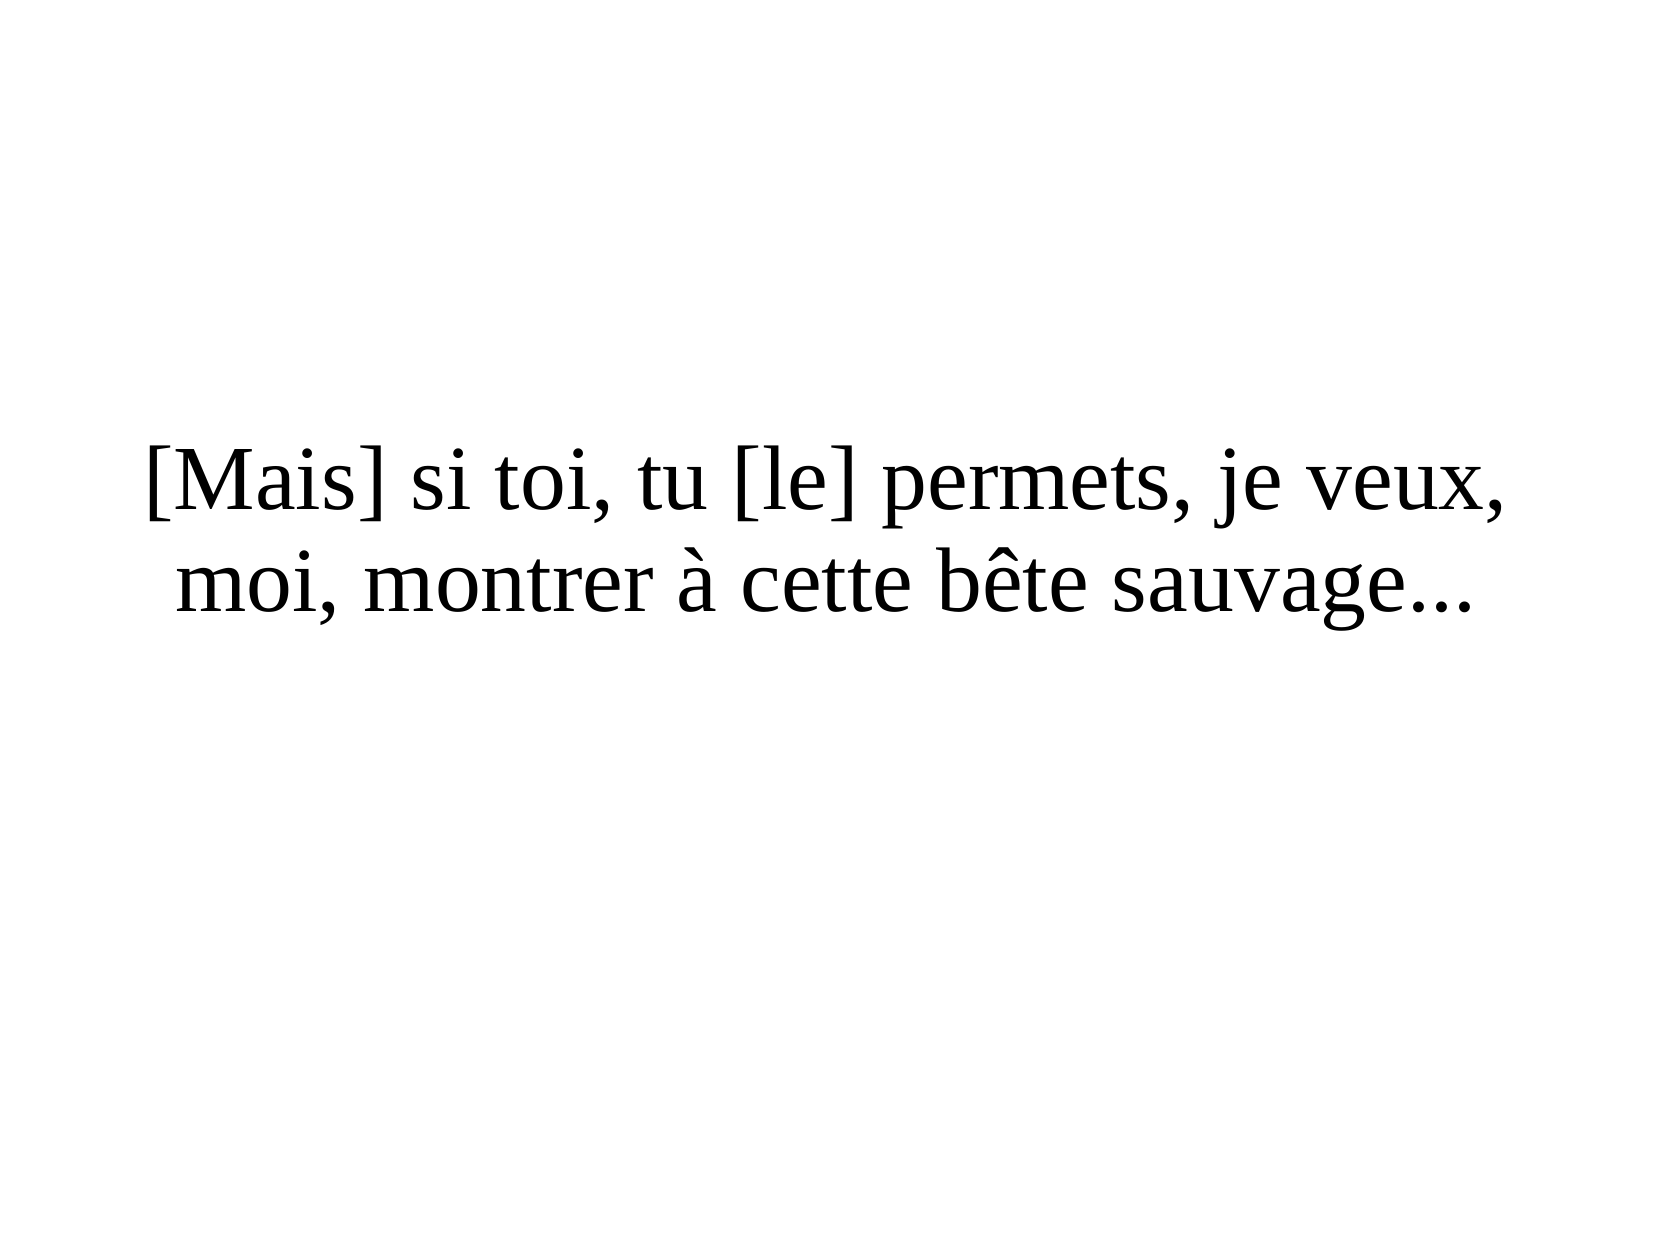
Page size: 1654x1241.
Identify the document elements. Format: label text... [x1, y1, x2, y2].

subtitle [Mais] si toi, tu [le] permets, je veux, moi, montrer à cette bête sauvage... [82, 49, 1571, 1010]
